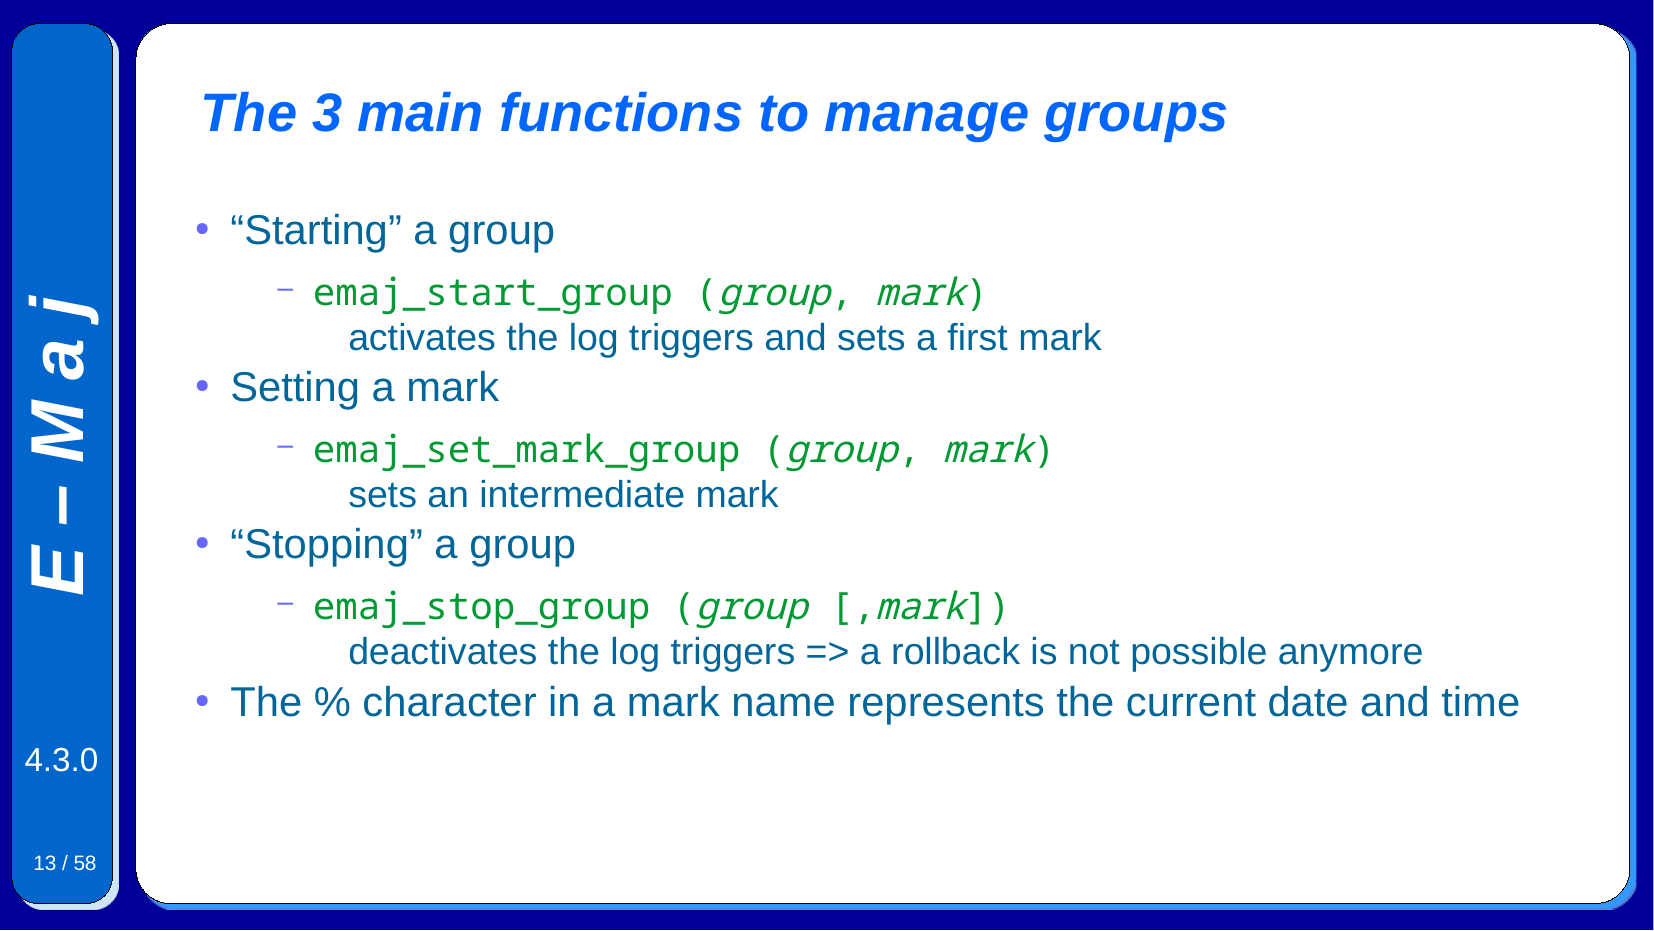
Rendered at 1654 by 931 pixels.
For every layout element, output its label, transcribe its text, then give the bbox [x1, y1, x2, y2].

title The 3 main functions to manage groups [200, 34, 1575, 191]
list “Starting” a group emaj_start_group (group, mark) activates the log triggers and sets a first mark Setting a mark emaj_set_mark_group (group, mark) sets an intermediate mark “Stopping” a group emaj_stop_group (group [,mark]) deactivates the log triggers => a rollback is not possible anymore The % character in a mark name represents the current date and time [177, 206, 1587, 854]
